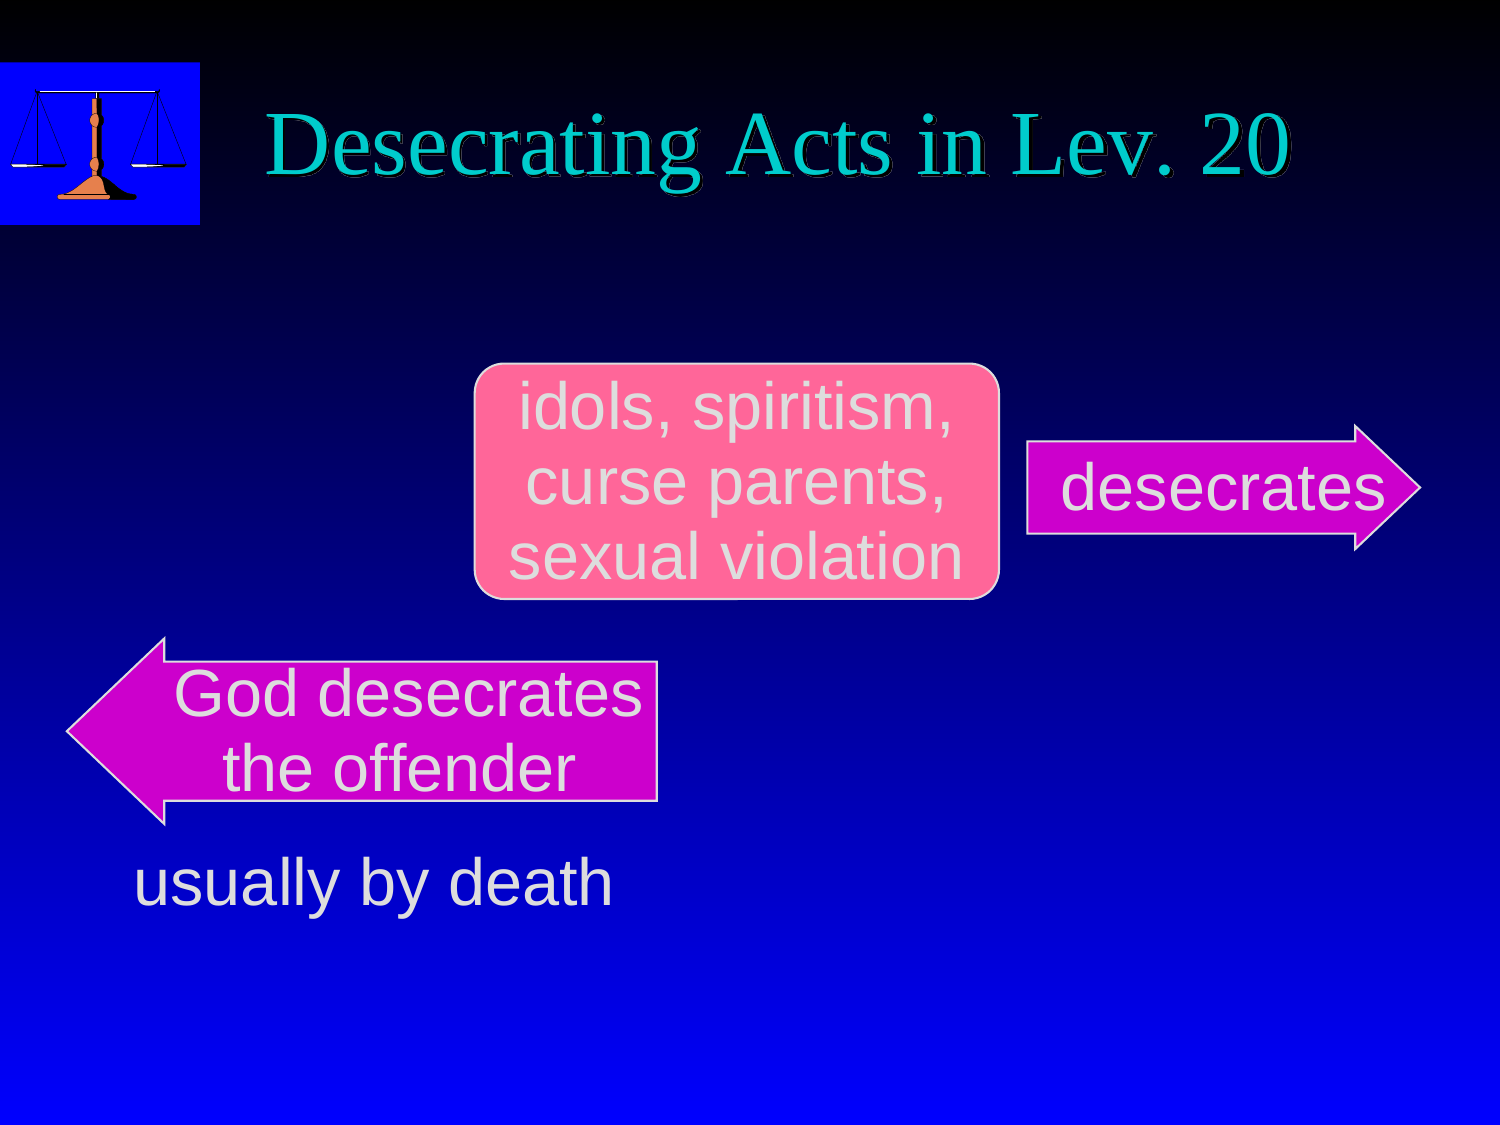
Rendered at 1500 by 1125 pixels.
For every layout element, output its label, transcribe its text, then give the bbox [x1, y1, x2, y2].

title Desecrating Acts in Lev. 20 [249, 49, 1474, 238]
text_box God desecrates the offender [66, 638, 657, 824]
text_box idols, spiritism, curse parents, sexual violation [474, 363, 999, 599]
text_box desecrates [1027, 426, 1421, 550]
text_box usually by death [118, 837, 711, 928]
